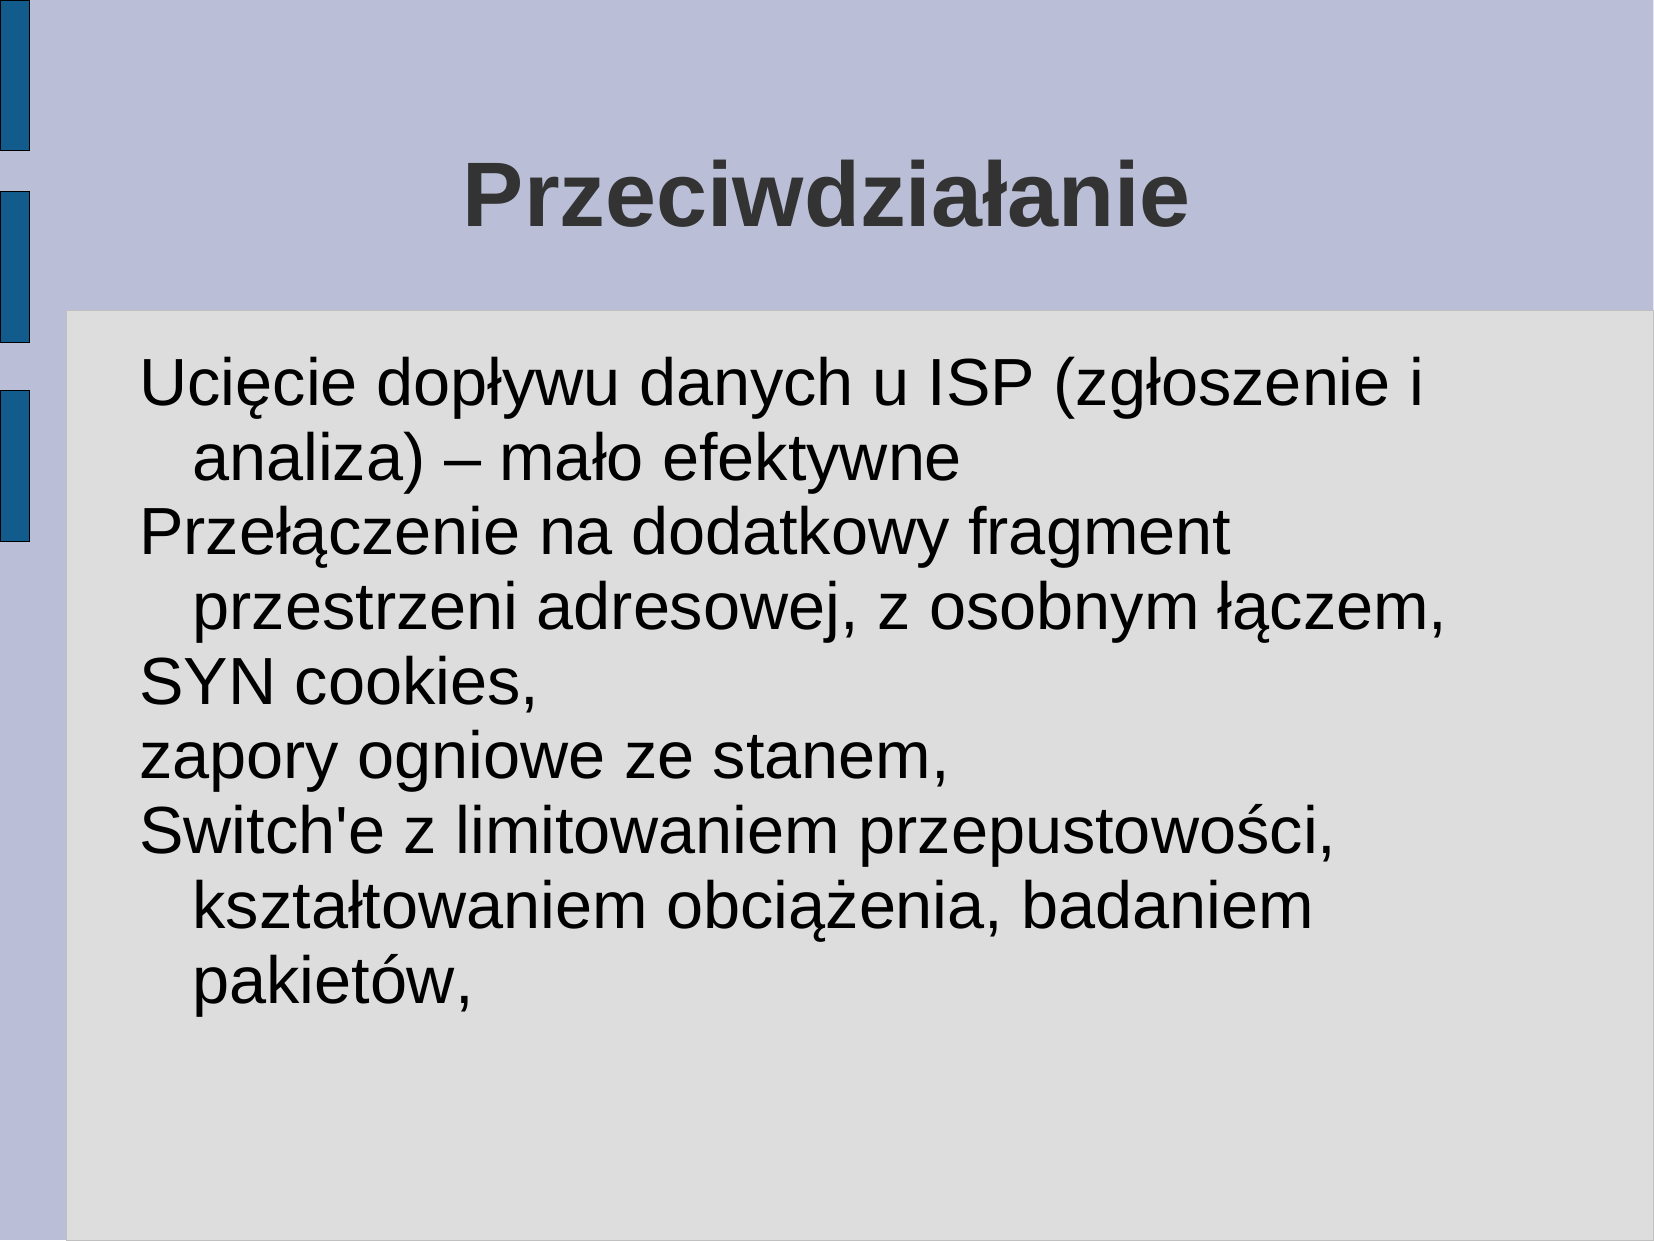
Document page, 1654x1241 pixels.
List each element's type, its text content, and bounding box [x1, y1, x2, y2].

title Przeciwdziałanie [121, 91, 1534, 299]
list Ucięcie dopływu danych u ISP (zgłoszenie i analiza) – mało efektywne Przełączenie na dodatkowy fragment przestrzeni adresowej, z osobnym łączem, SYN cookies, zapory ogniowe ze stanem, Switch'e z limitowaniem przepustowości, kształtowaniem obciążenia, badaniem pakietów, [121, 344, 1534, 1127]
